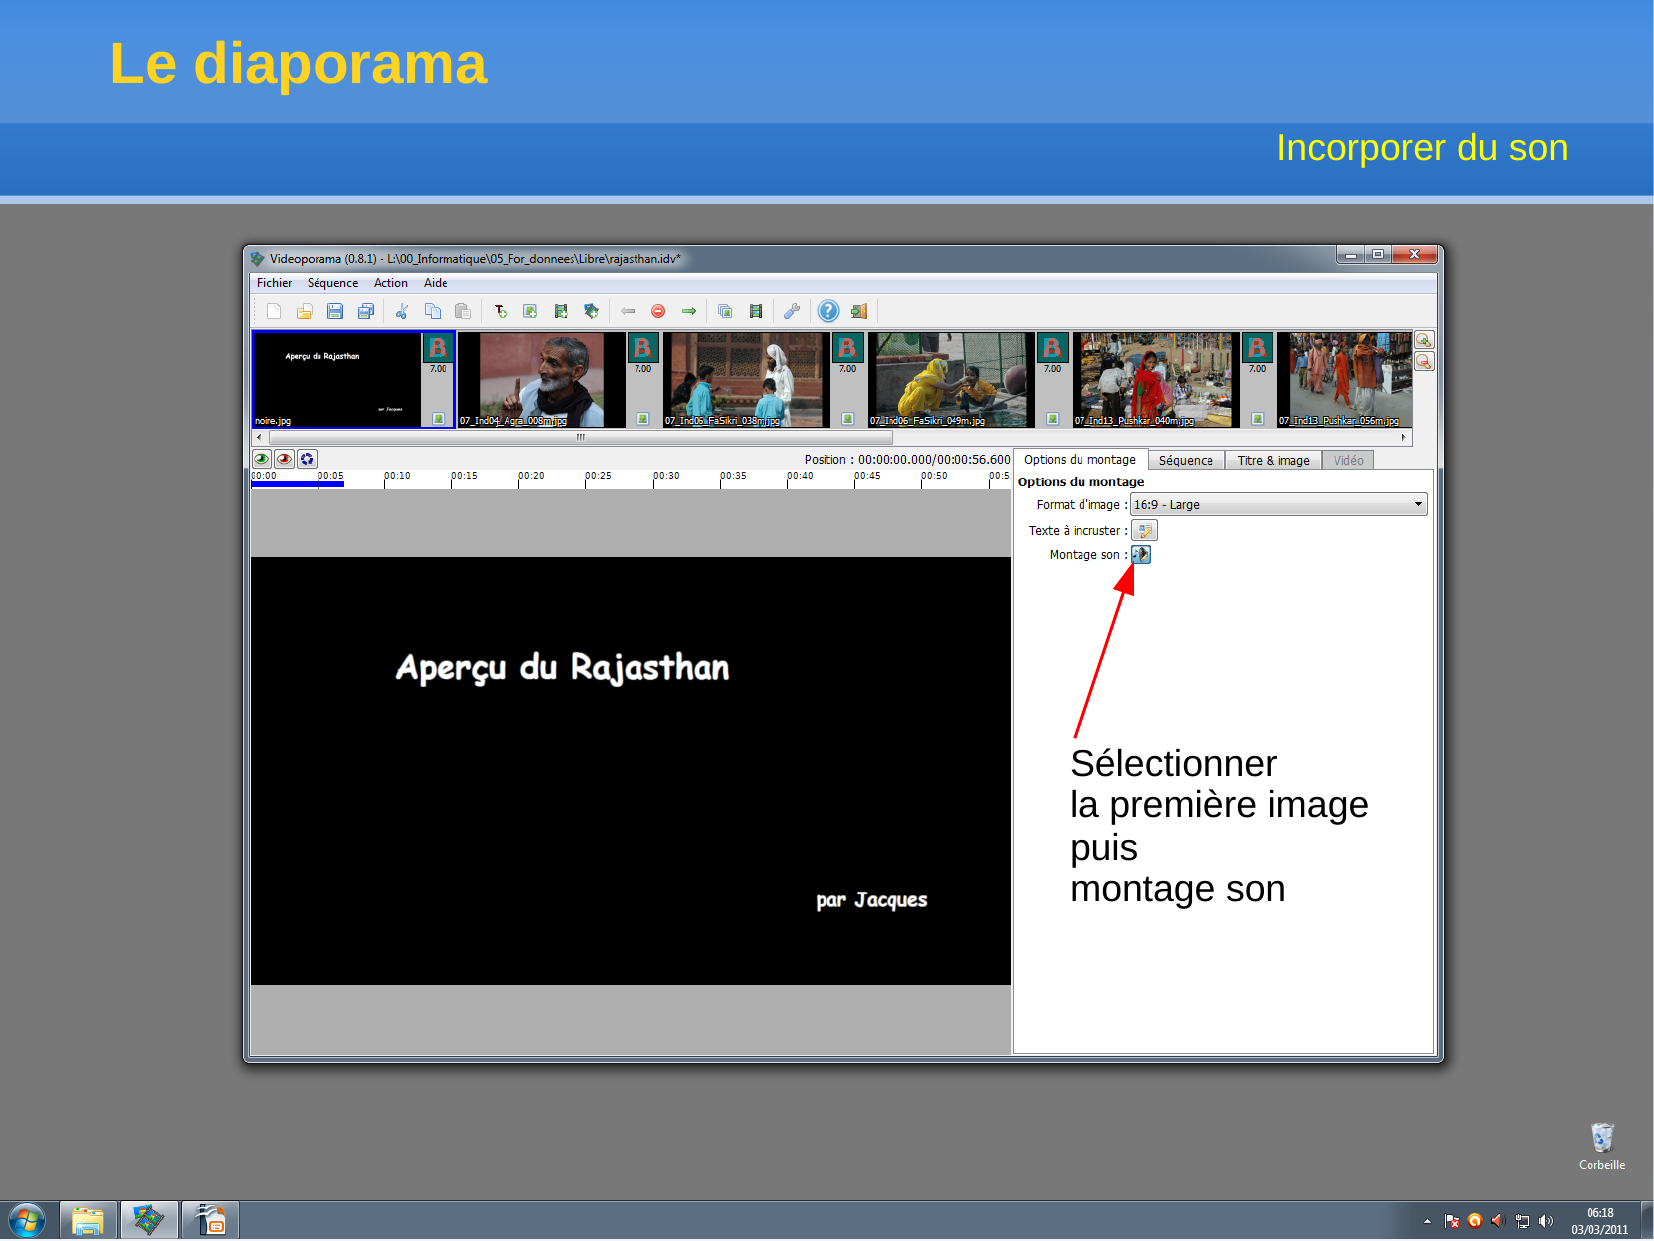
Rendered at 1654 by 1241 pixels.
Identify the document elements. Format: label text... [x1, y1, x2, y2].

text_box Incorporer du son [1240, 77, 1654, 177]
text_box Le diaporama [5, 17, 609, 107]
picture [0, 0, 1654, 1239]
text_box Sélectionner la première image puis montage son [1055, 734, 1385, 918]
